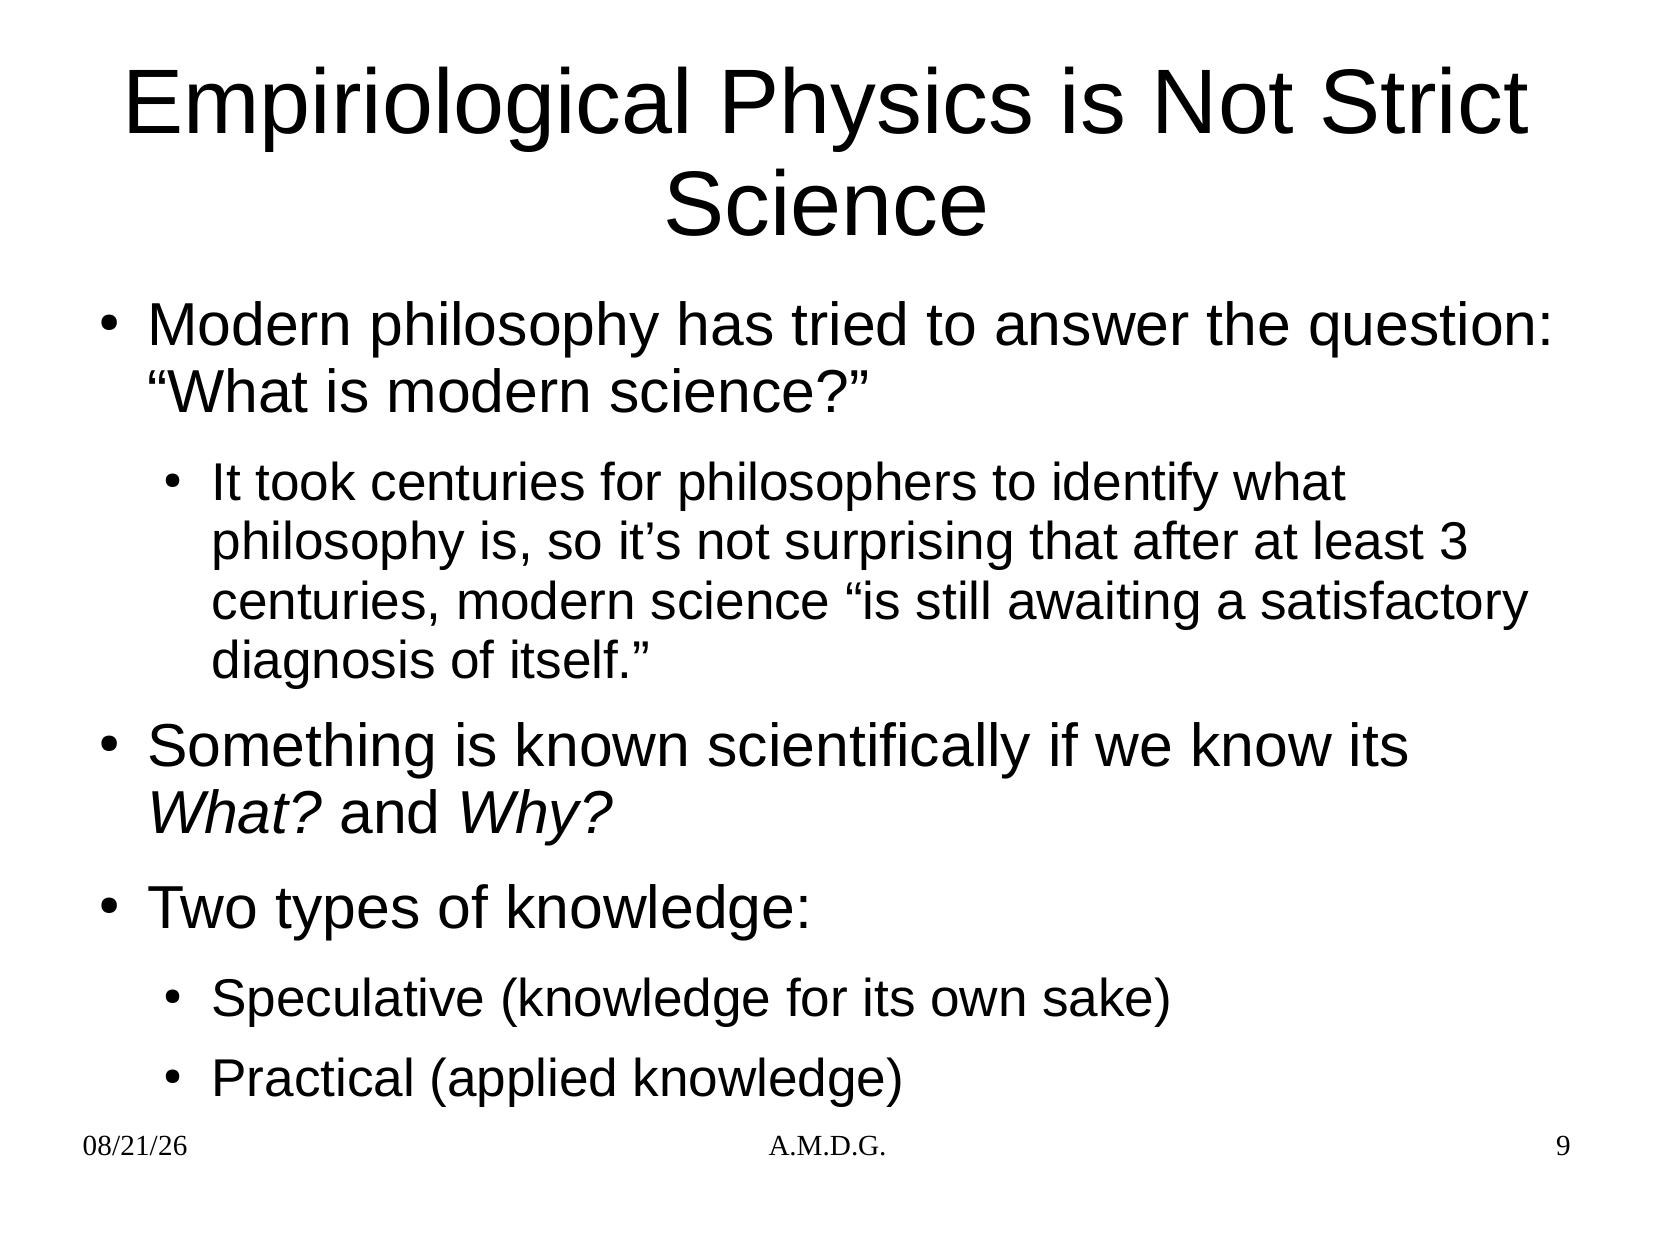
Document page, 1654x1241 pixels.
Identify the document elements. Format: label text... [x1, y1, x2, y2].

list Modern philosophy has tried to answer the question: “What is modern science?” It took centuries for philosophers to identify what philosophy is, so it’s not surprising that after at least 3 centuries, modern science “is still awaiting a satisfactory diagnosis of itself.” Something is known scientifically if we know its What? and Why? Two types of knowledge: Speculative (knowledge for its own sake) Practical (applied knowledge) [82, 290, 1571, 1109]
title Empiriological Physics is Not Strict Science [82, 49, 1571, 257]
